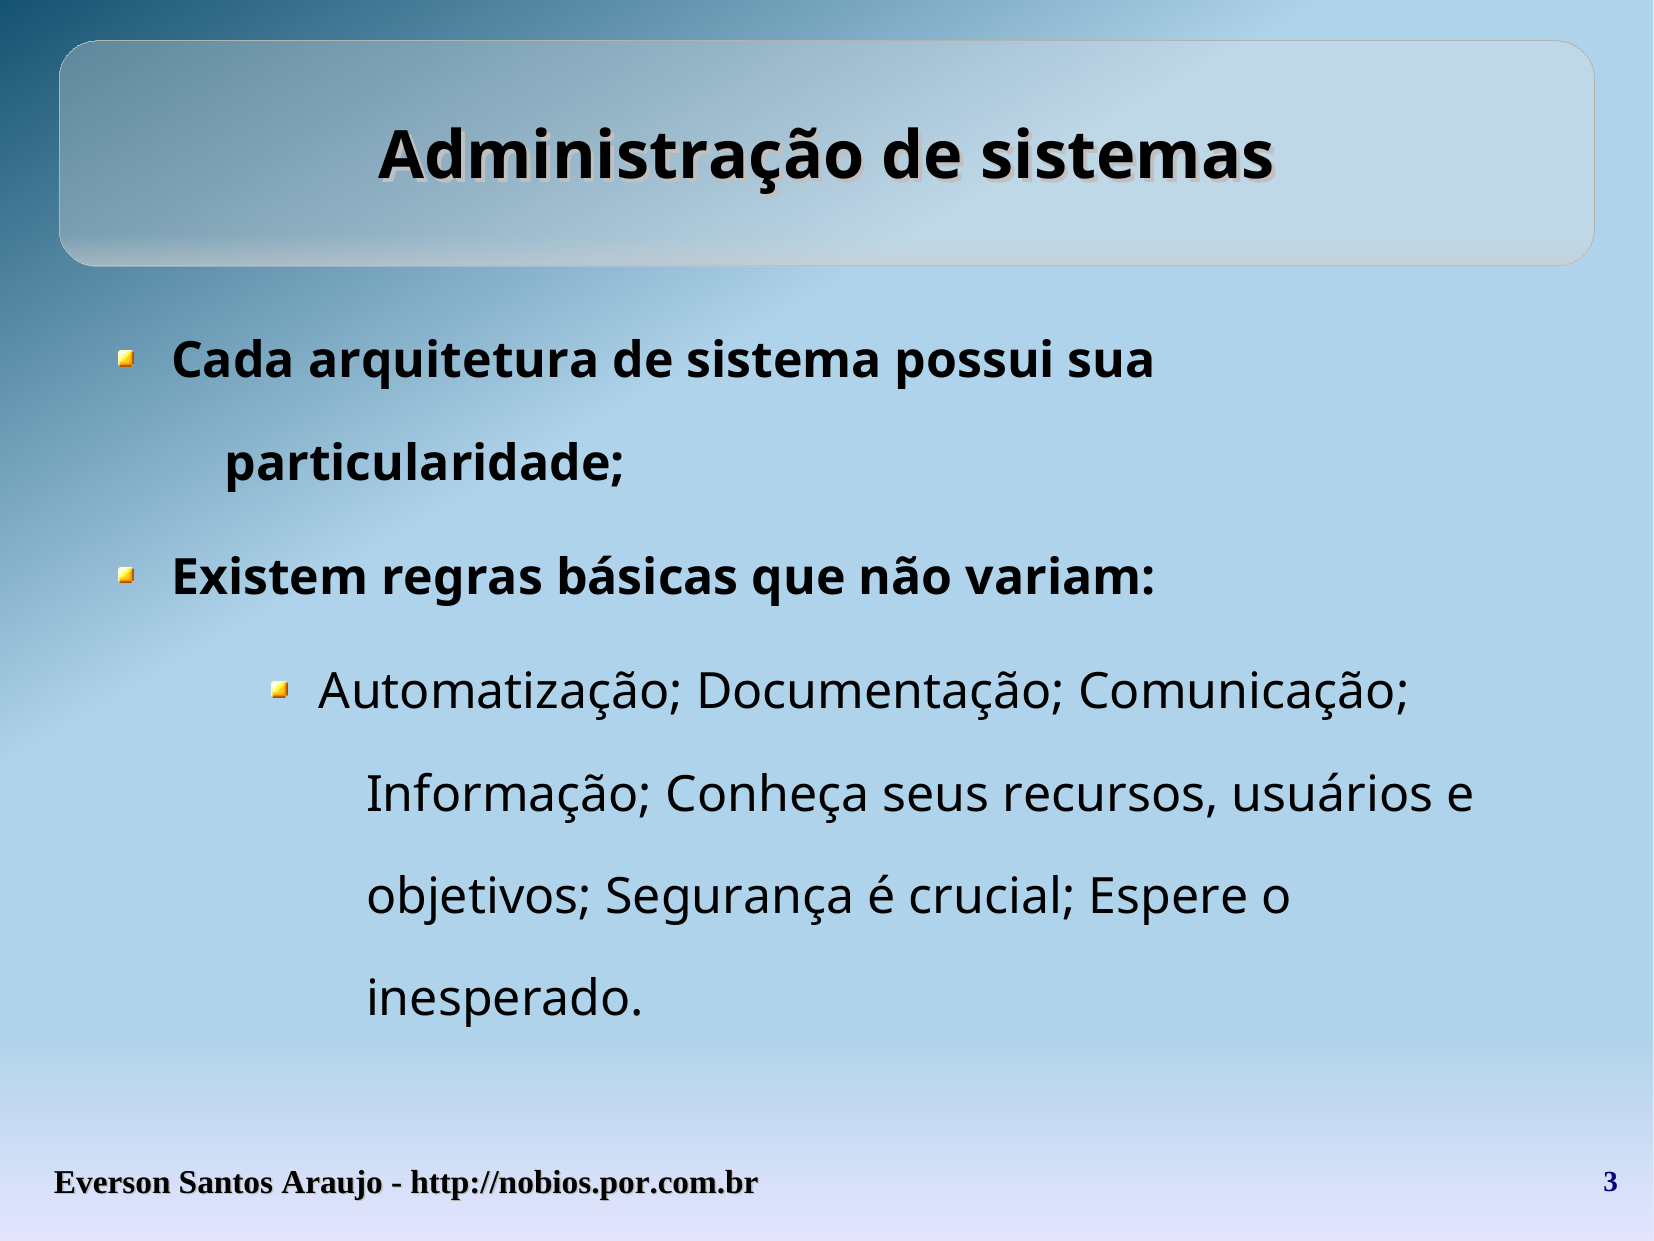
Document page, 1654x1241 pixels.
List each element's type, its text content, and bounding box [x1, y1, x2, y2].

list Cada arquitetura de sistema possui sua particularidade; Existem regras básicas que não variam: Automatização; Documentação; Comunicação; Informação; Conheça seus recursos, usuários e objetivos; Segurança é crucial; Espere o inesperado. [82, 290, 1571, 1109]
title Administração de sistemas [82, 49, 1571, 257]
